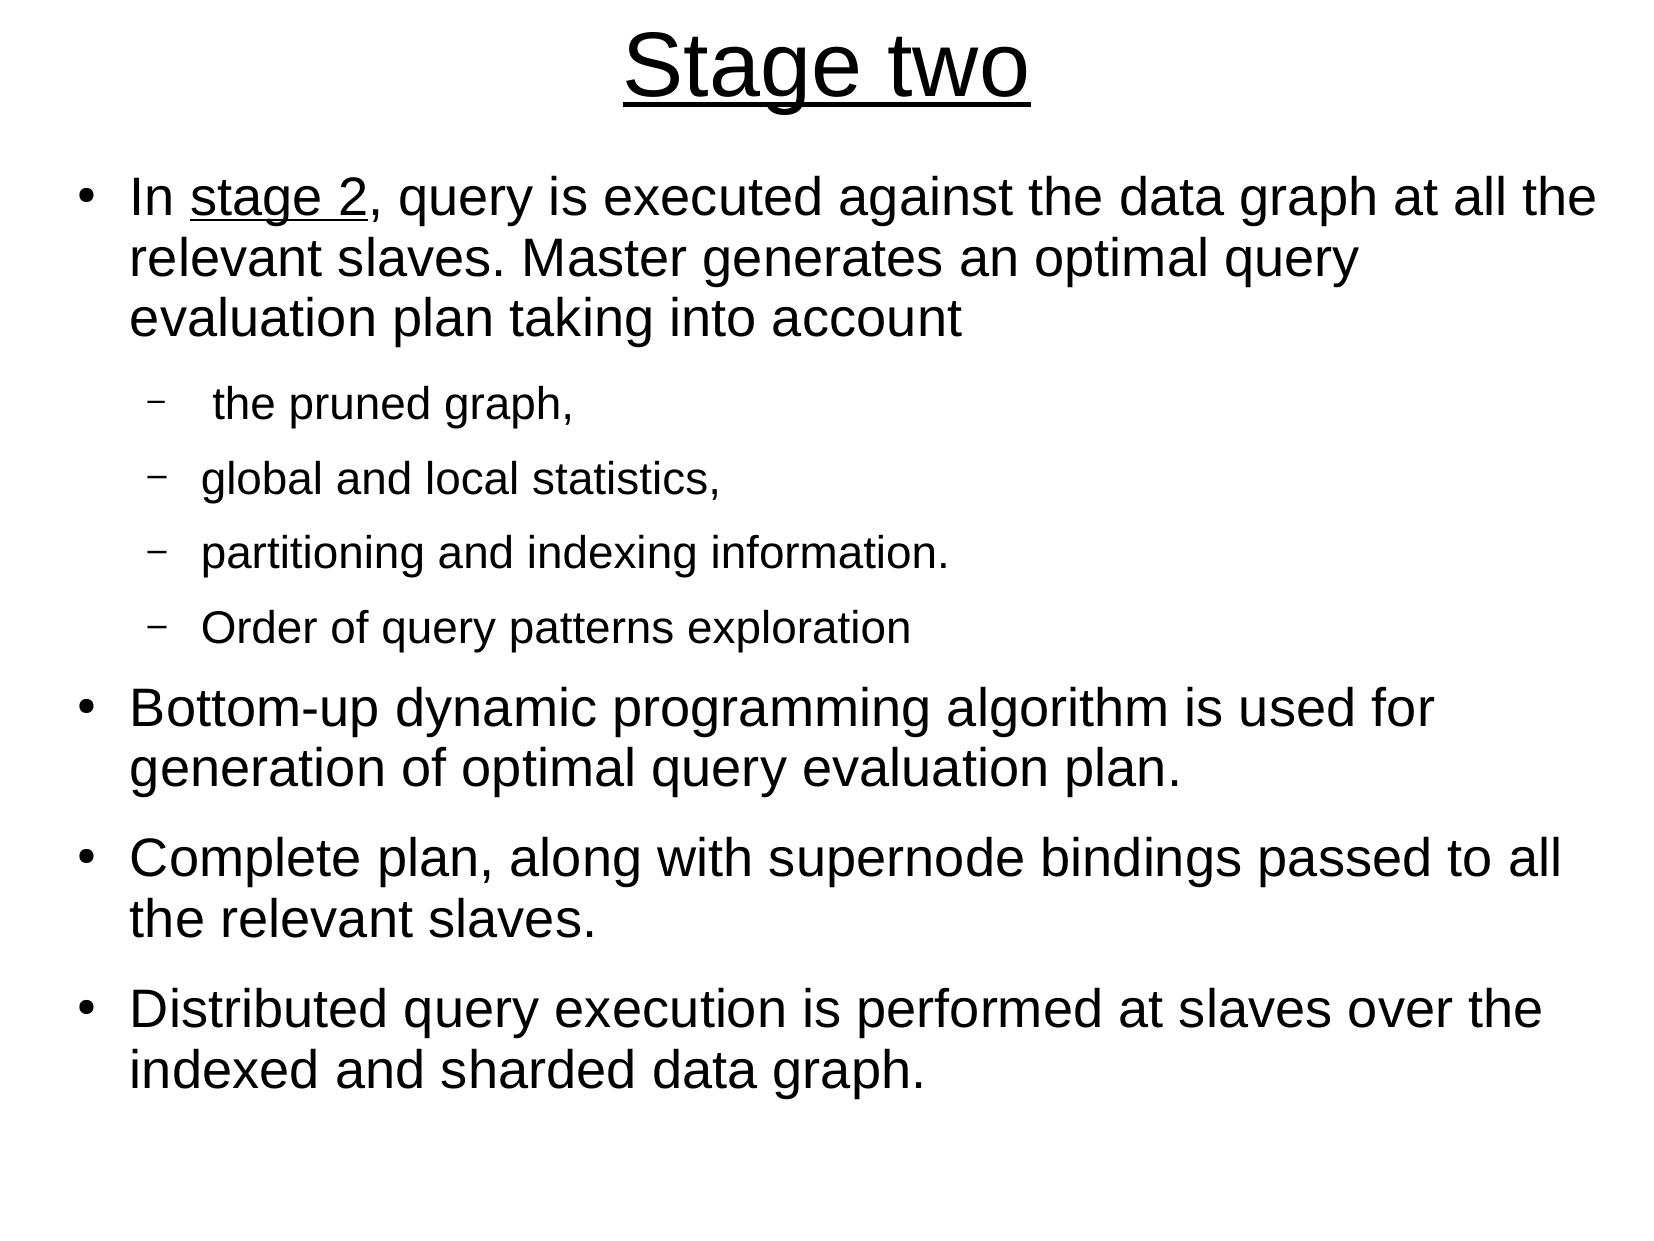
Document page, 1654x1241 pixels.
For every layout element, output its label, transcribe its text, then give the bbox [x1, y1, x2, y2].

list In stage 2, query is executed against the data graph at all the relevant slaves. Master generates an optimal query evaluation plan taking into account the pruned graph, global and local statistics, partitioning and indexing information. Order of query patterns exploration Bottom-up dynamic programming algorithm is used for generation of optimal query evaluation plan. Complete plan, along with supernode bindings passed to all the relevant slaves. Distributed query execution is performed at slaves over the indexed and sharded data graph. [59, 166, 1607, 1241]
title Stage two [0, 0, 1654, 130]
